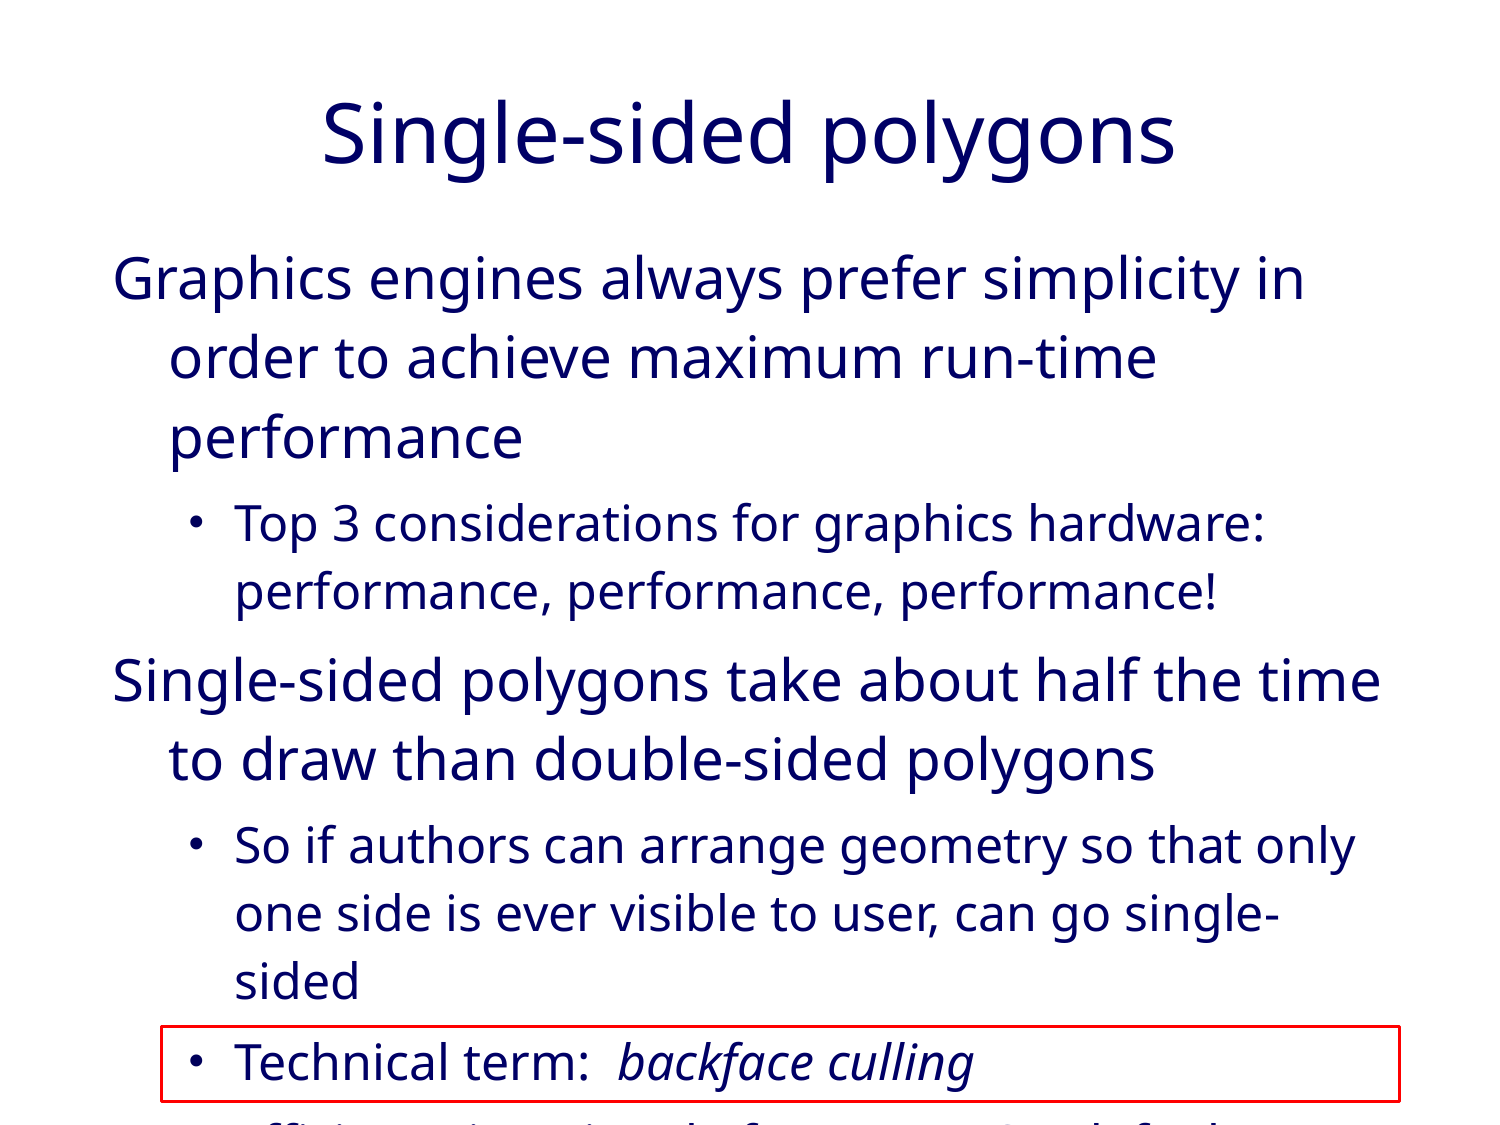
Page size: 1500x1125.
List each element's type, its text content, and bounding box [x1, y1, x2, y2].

title Single-sided polygons [112, 44, 1388, 218]
list Graphics engines always prefer simplicity in order to achieve maximum run-time performance Top 3 considerations for graphics hardware: performance, performance, performance! Single-sided polygons take about half the time to draw than double-sided polygons So if authors can arrange geometry so that only one side is ever visible to user, can go single-sided Technical term: backface culling Efficiency is rationale for many X3D default values Example: default setting is solid='true' Debugging hint: set solid='false' to show both sides [112, 237, 1388, 1091]
list Graphics engines always prefer simplicity in order to achieve maximum run-time performance Top 3 considerations for graphics hardware: performance, performance, performance! Single-sided polygons take about half the time to draw than double-sided polygons So if authors can arrange geometry so that only one side is ever visible to user, can go single-sided Technical term: backface culling Efficiency is rationale for many X3D default values Example: default setting is solid='true' Debugging hint: set solid='false' to show both sides [163, 1028, 1388, 1091]
